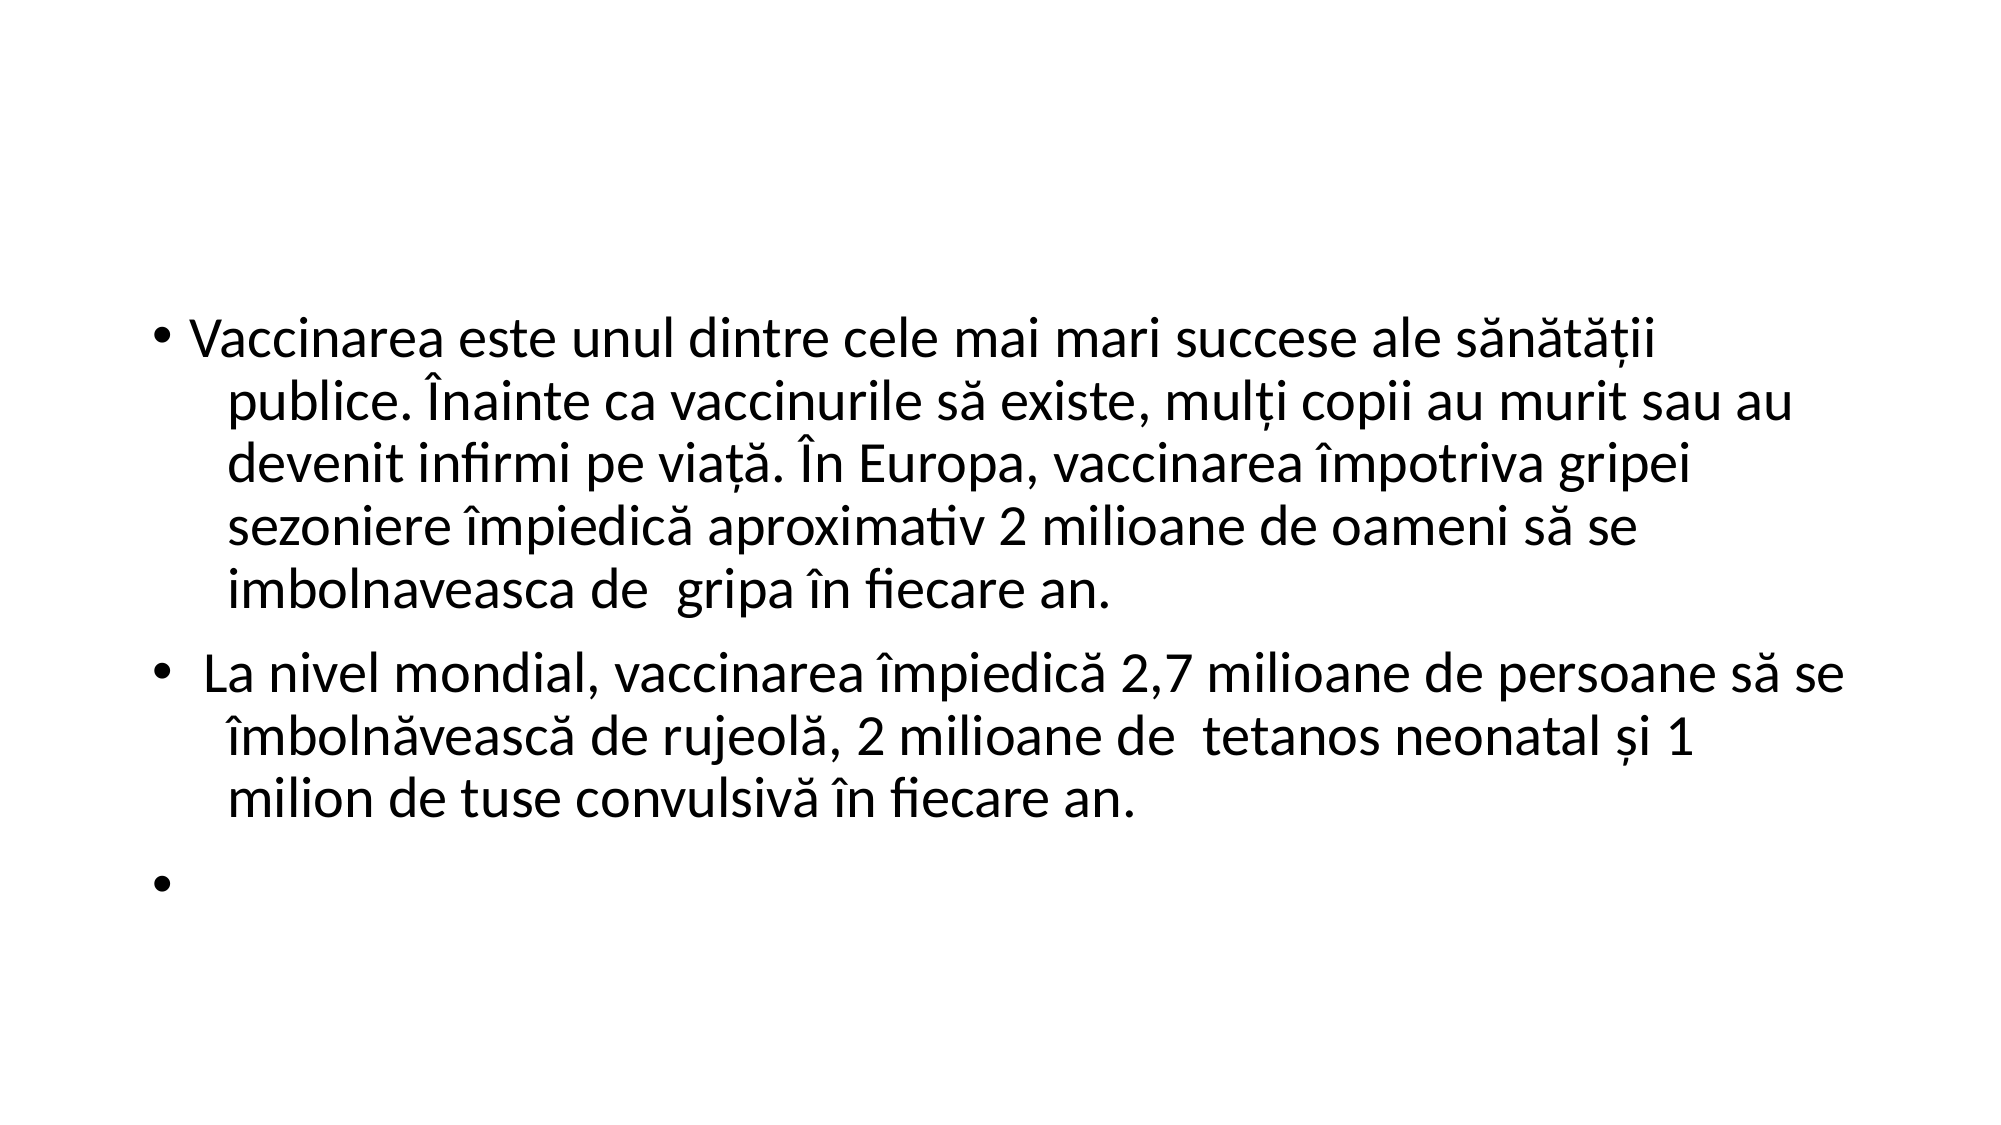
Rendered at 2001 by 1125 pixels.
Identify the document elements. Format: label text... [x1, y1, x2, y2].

list Vaccinarea este unul dintre cele mai mari succese ale sănătății publice. Înainte ca vaccinurile să existe, mulți copii au murit sau au devenit infirmi pe viață. În Europa, vaccinarea împotriva gripei sezoniere împiedică aproximativ 2 milioane de oameni să se imbolnaveasca de gripa în fiecare an. La nivel mondial, vaccinarea împiedică 2,7 milioane de persoane să se îmbolnăvească de rujeolă, 2 milioane de tetanos neonatal și 1 milion de tuse convulsivă în fiecare an. [137, 299, 1863, 1014]
